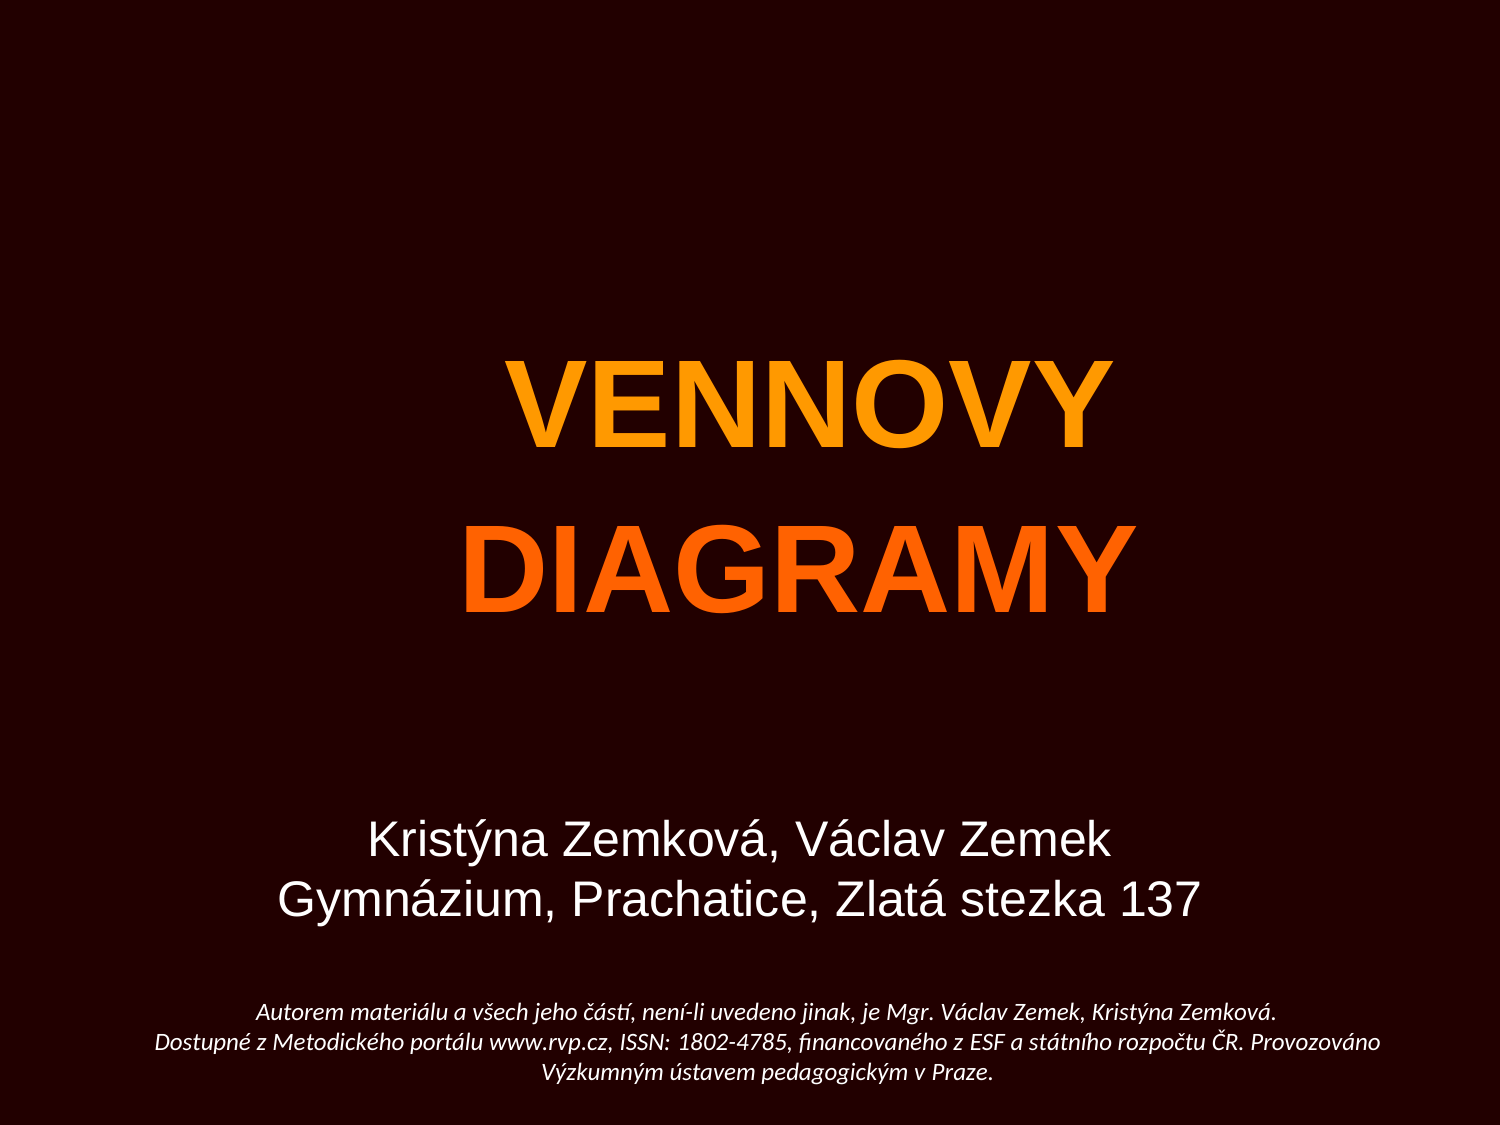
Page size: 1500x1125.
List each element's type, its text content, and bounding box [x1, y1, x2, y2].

title VENNOVY [490, 314, 1202, 480]
text_box DIAGRAMY [443, 479, 1154, 646]
text_box Autorem materiálu a všech jeho částí, není-li uvedeno jinak, je Mgr. Václav Zemek, Kristýna Zemková. Dostupné z Metodického portálu www.rvp.cz, ISSN: 1802-4785, financovaného z ESF a státního rozpočtu ČR. Provozováno Výzkumným ústavem pedagogickým v Praze. [100, 987, 1436, 1094]
text_box Kristýna Zemková, Václav Zemek Gymnázium, Prachatice, Zlatá stezka 137 [218, 798, 1262, 935]
